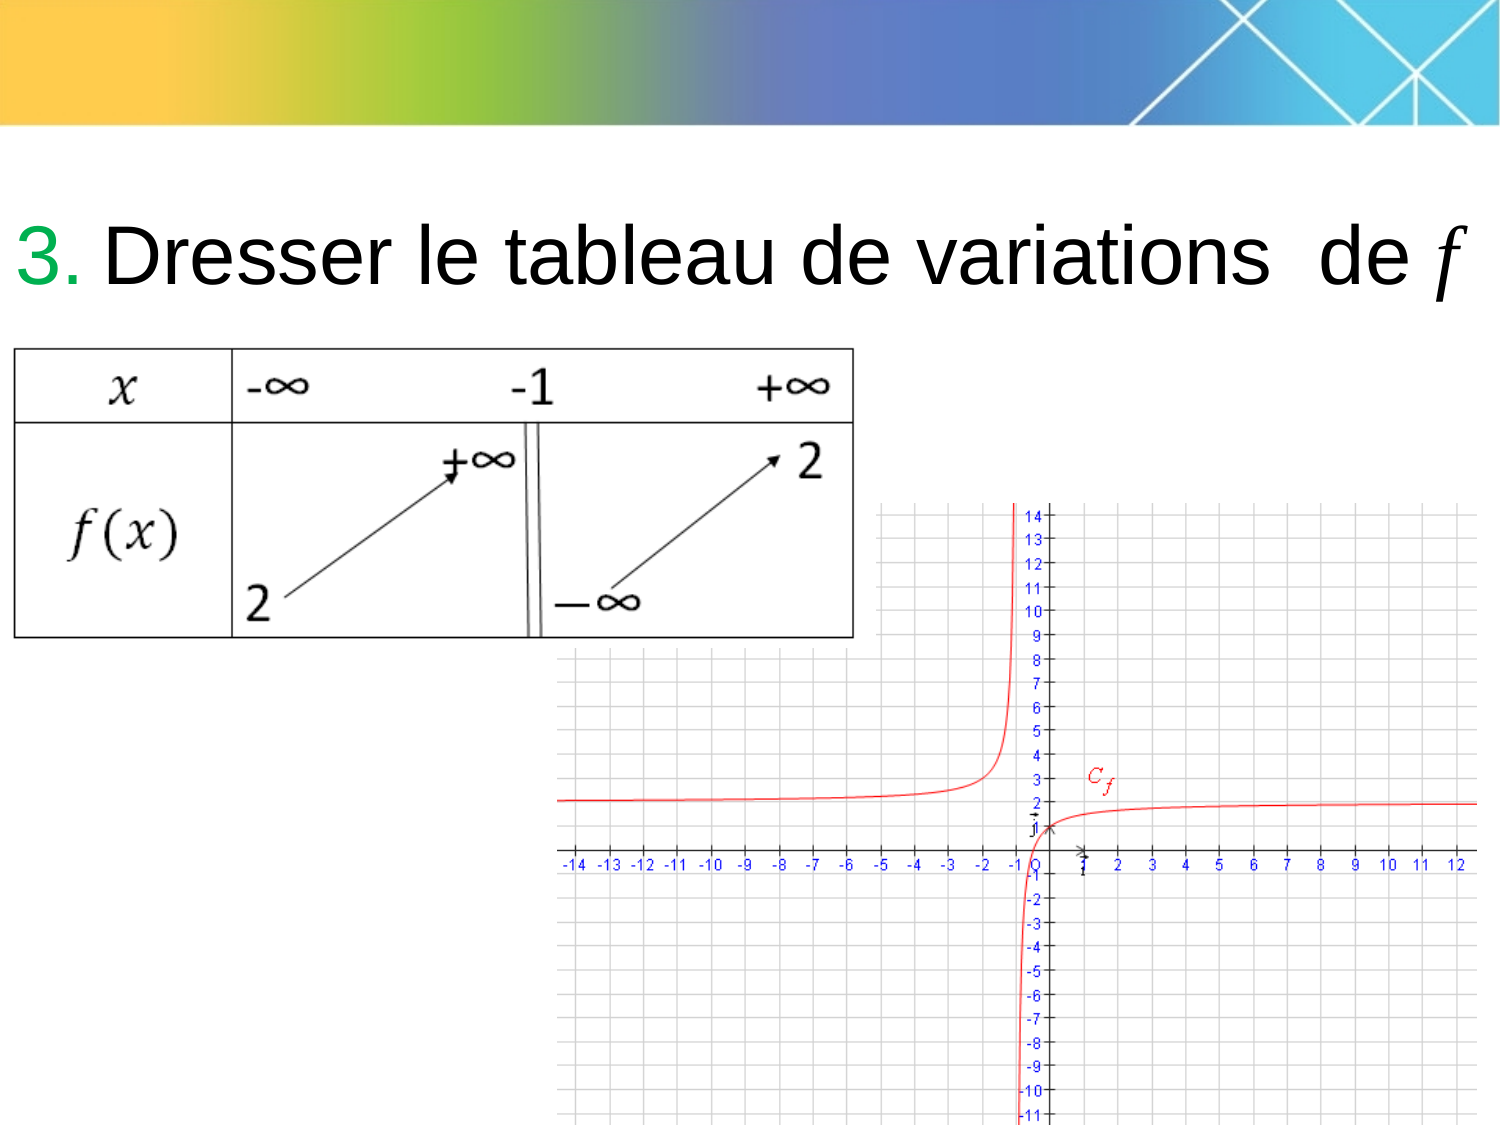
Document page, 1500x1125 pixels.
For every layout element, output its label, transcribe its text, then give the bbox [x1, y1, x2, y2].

picture [0, 339, 1477, 1125]
picture [0, 0, 1500, 127]
text_box Dresser le tableau de variations de f [0, 164, 1500, 338]
